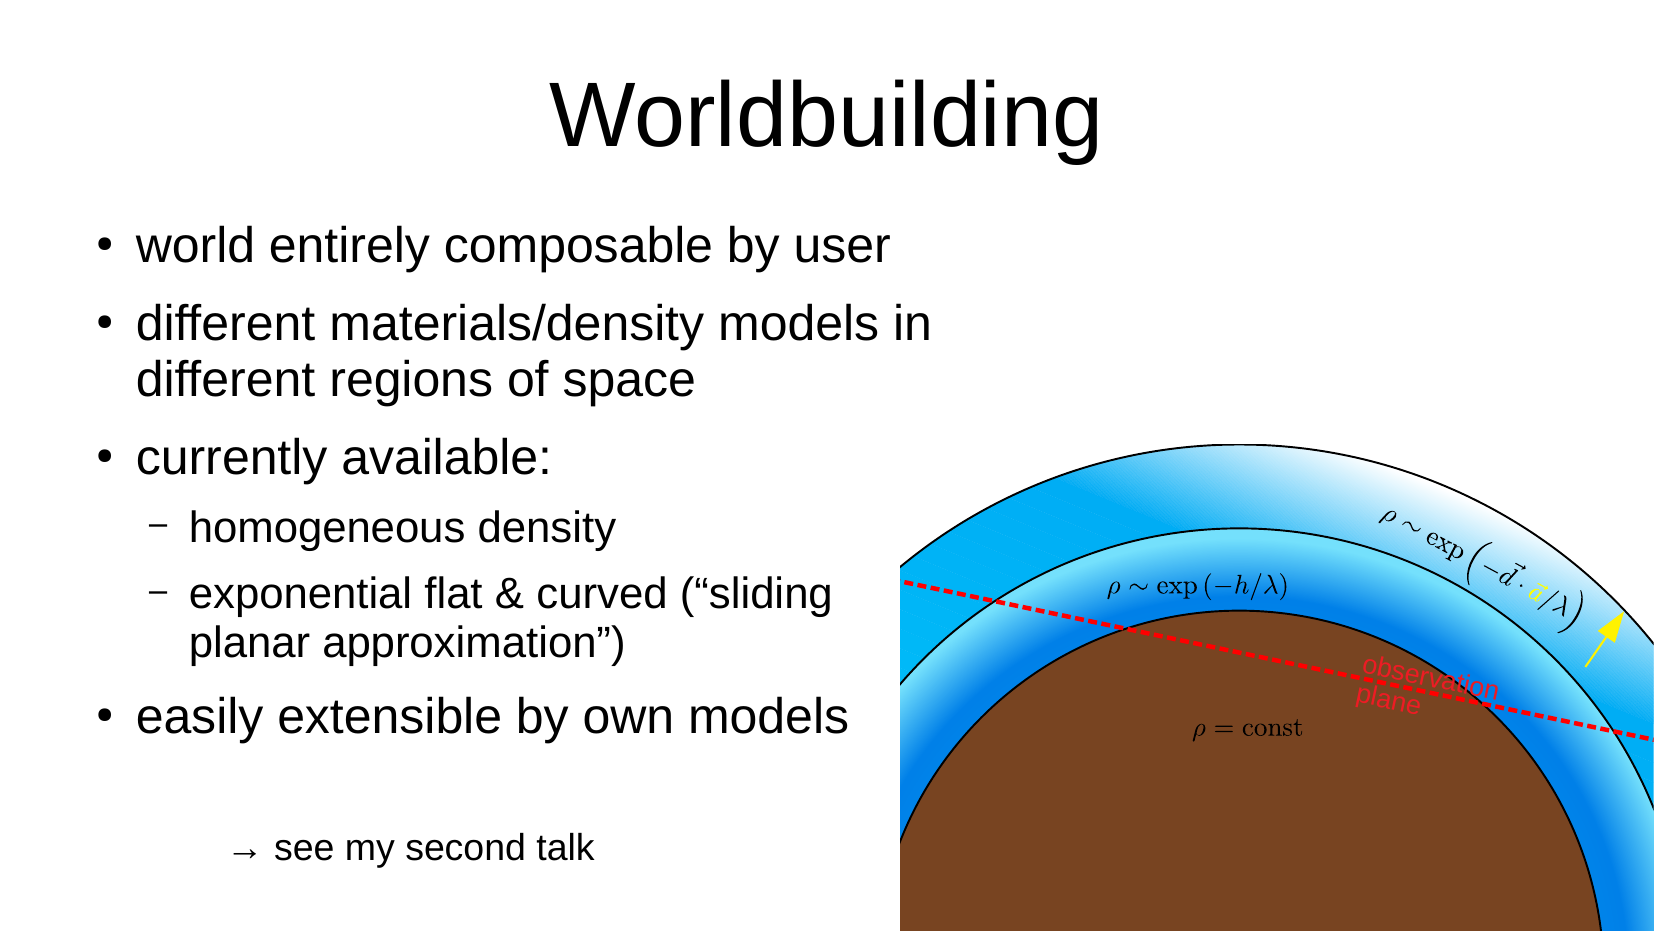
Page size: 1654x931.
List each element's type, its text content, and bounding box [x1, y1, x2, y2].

list world entirely composable by user different materials/density models in different regions of space currently available: homogeneous density exponential flat & curved (“sliding planar approximation”) easily extensible by own models [82, 217, 961, 758]
picture [900, 444, 1654, 931]
text_box [1106, 573, 1290, 601]
title Worldbuilding [82, 37, 1571, 193]
text_box [1371, 489, 1594, 640]
text_box observation plane [1332, 638, 1574, 785]
text_box → see my second talk [211, 819, 610, 876]
text_box [1191, 719, 1304, 742]
